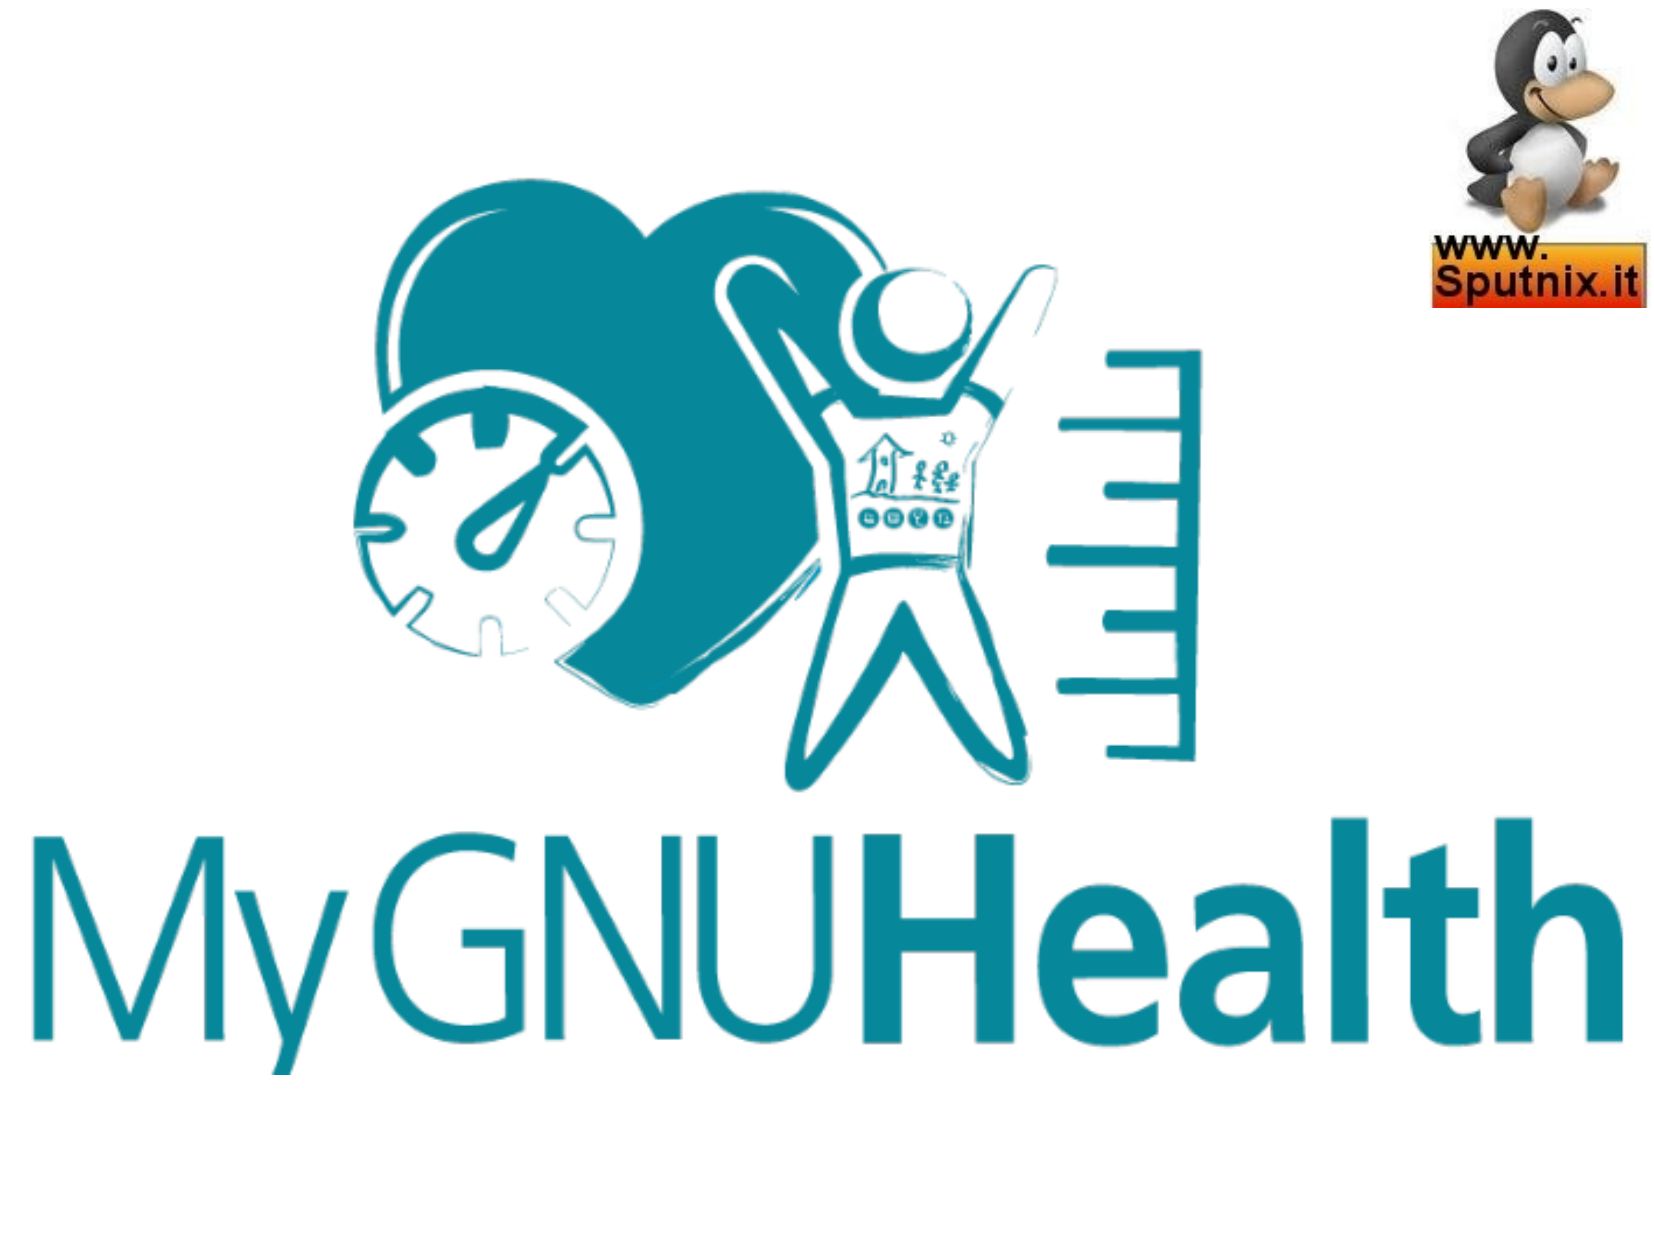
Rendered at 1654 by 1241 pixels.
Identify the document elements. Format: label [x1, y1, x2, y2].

picture [9, 8, 1651, 1075]
